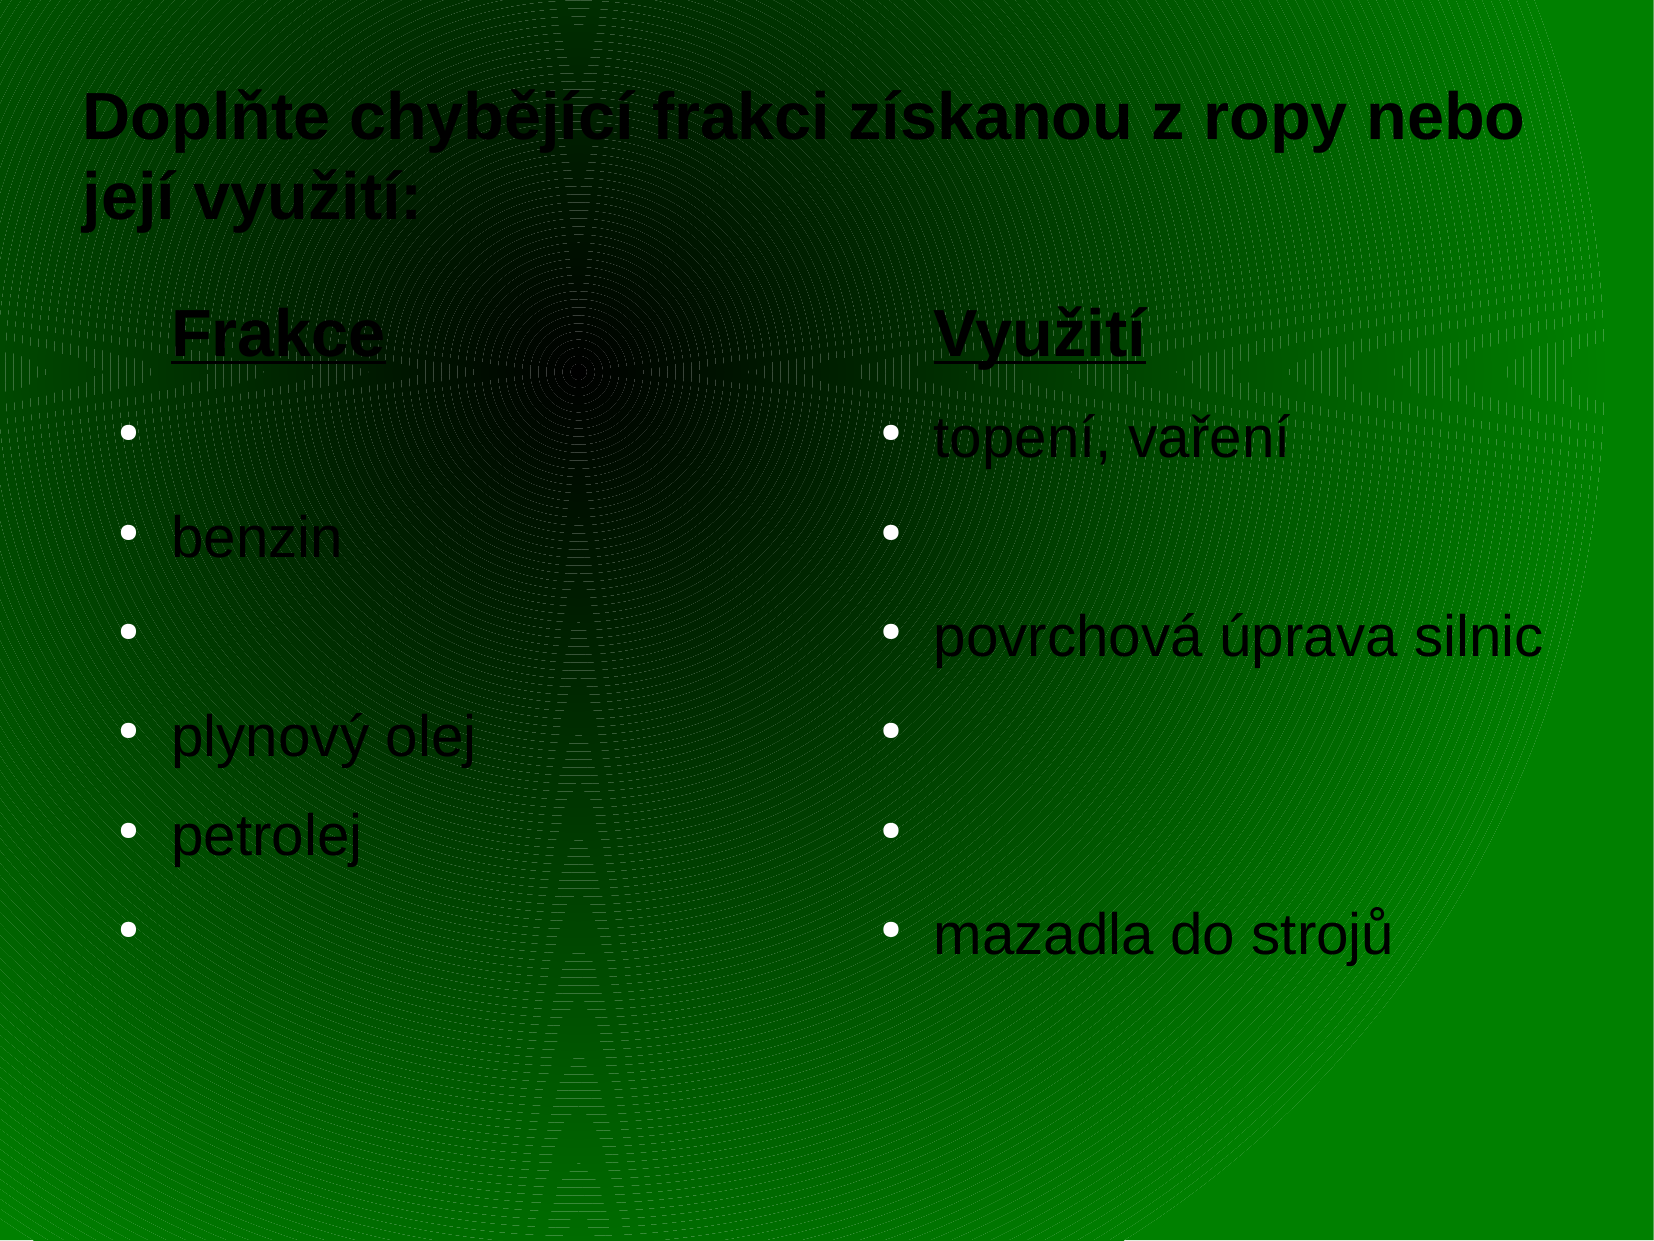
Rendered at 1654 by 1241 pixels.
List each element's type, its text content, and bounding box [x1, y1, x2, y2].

title Doplňte chybějící frakci získanou z ropy nebo její využití: [82, 49, 1571, 257]
list Využití topení, vaření povrchová úprava silnic mazadla do strojů [845, 290, 1572, 1109]
list Frakce benzin plynový olej petrolej [82, 290, 809, 1109]
